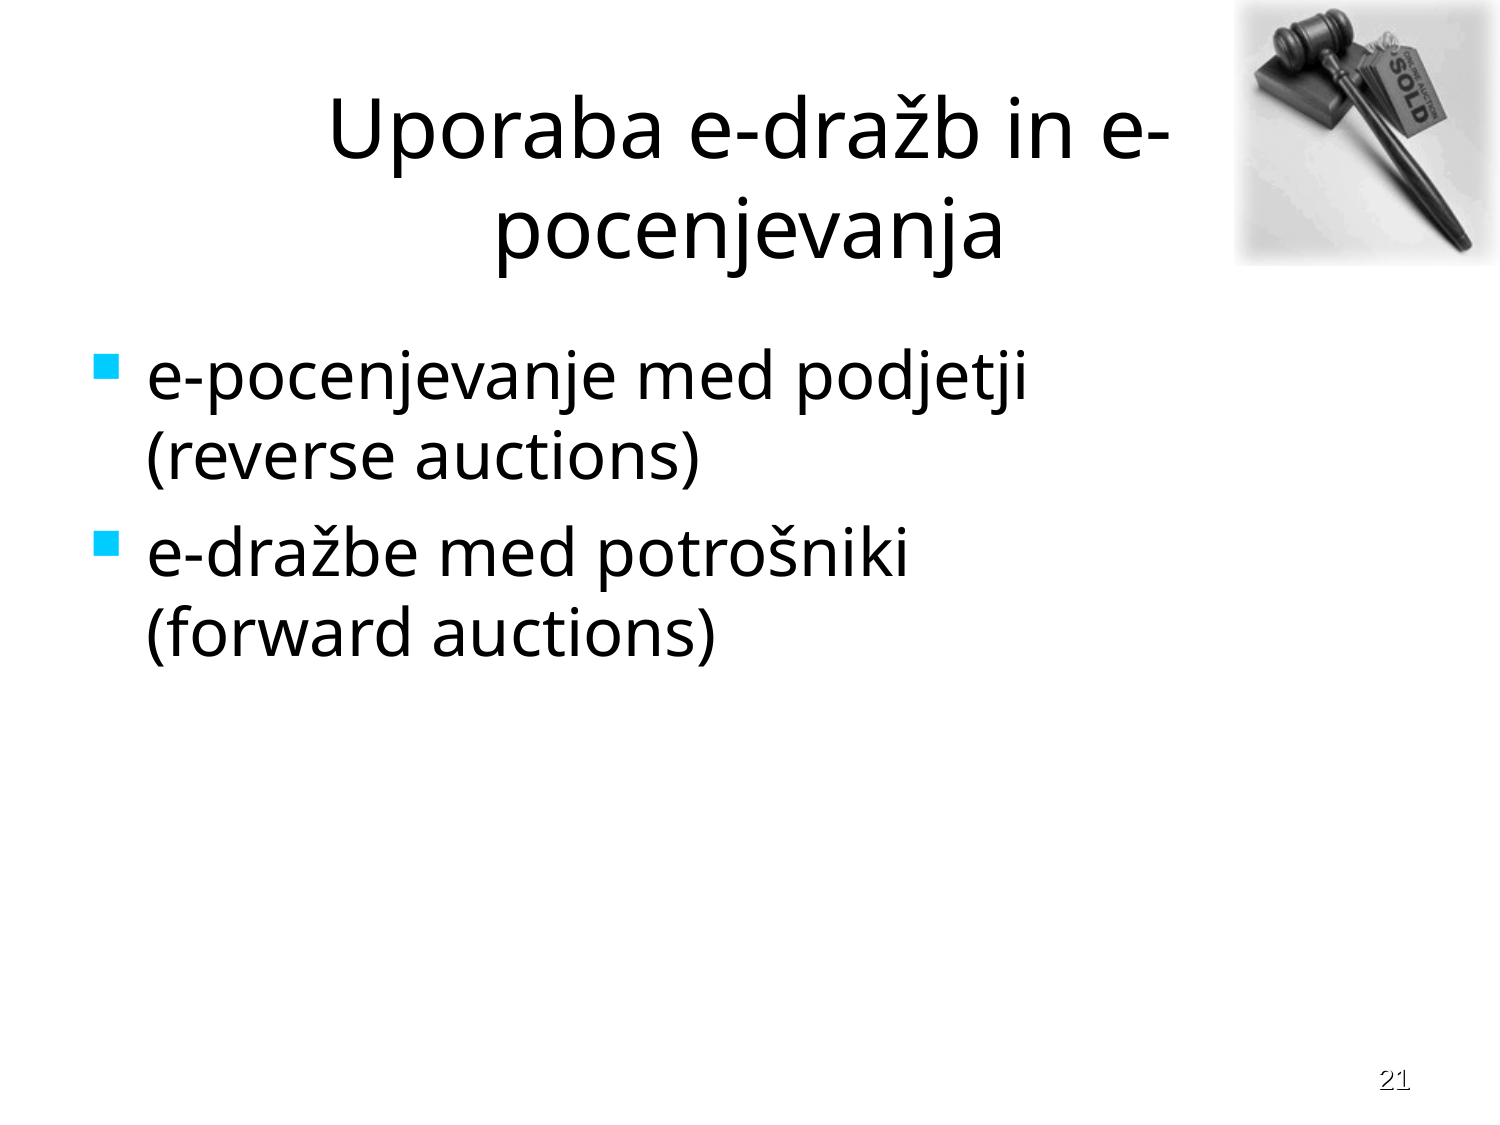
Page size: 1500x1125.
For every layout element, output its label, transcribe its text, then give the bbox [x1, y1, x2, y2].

text_box <number> [1074, 1024, 1426, 1103]
picture [1234, 0, 1500, 266]
list e-pocenjevanje med podjetji (reverse auctions) e-dražbe med potrošniki (forward auctions) [75, 324, 1426, 1001]
title Uporaba e-dražb in e-pocenjevanja [75, 62, 1426, 288]
